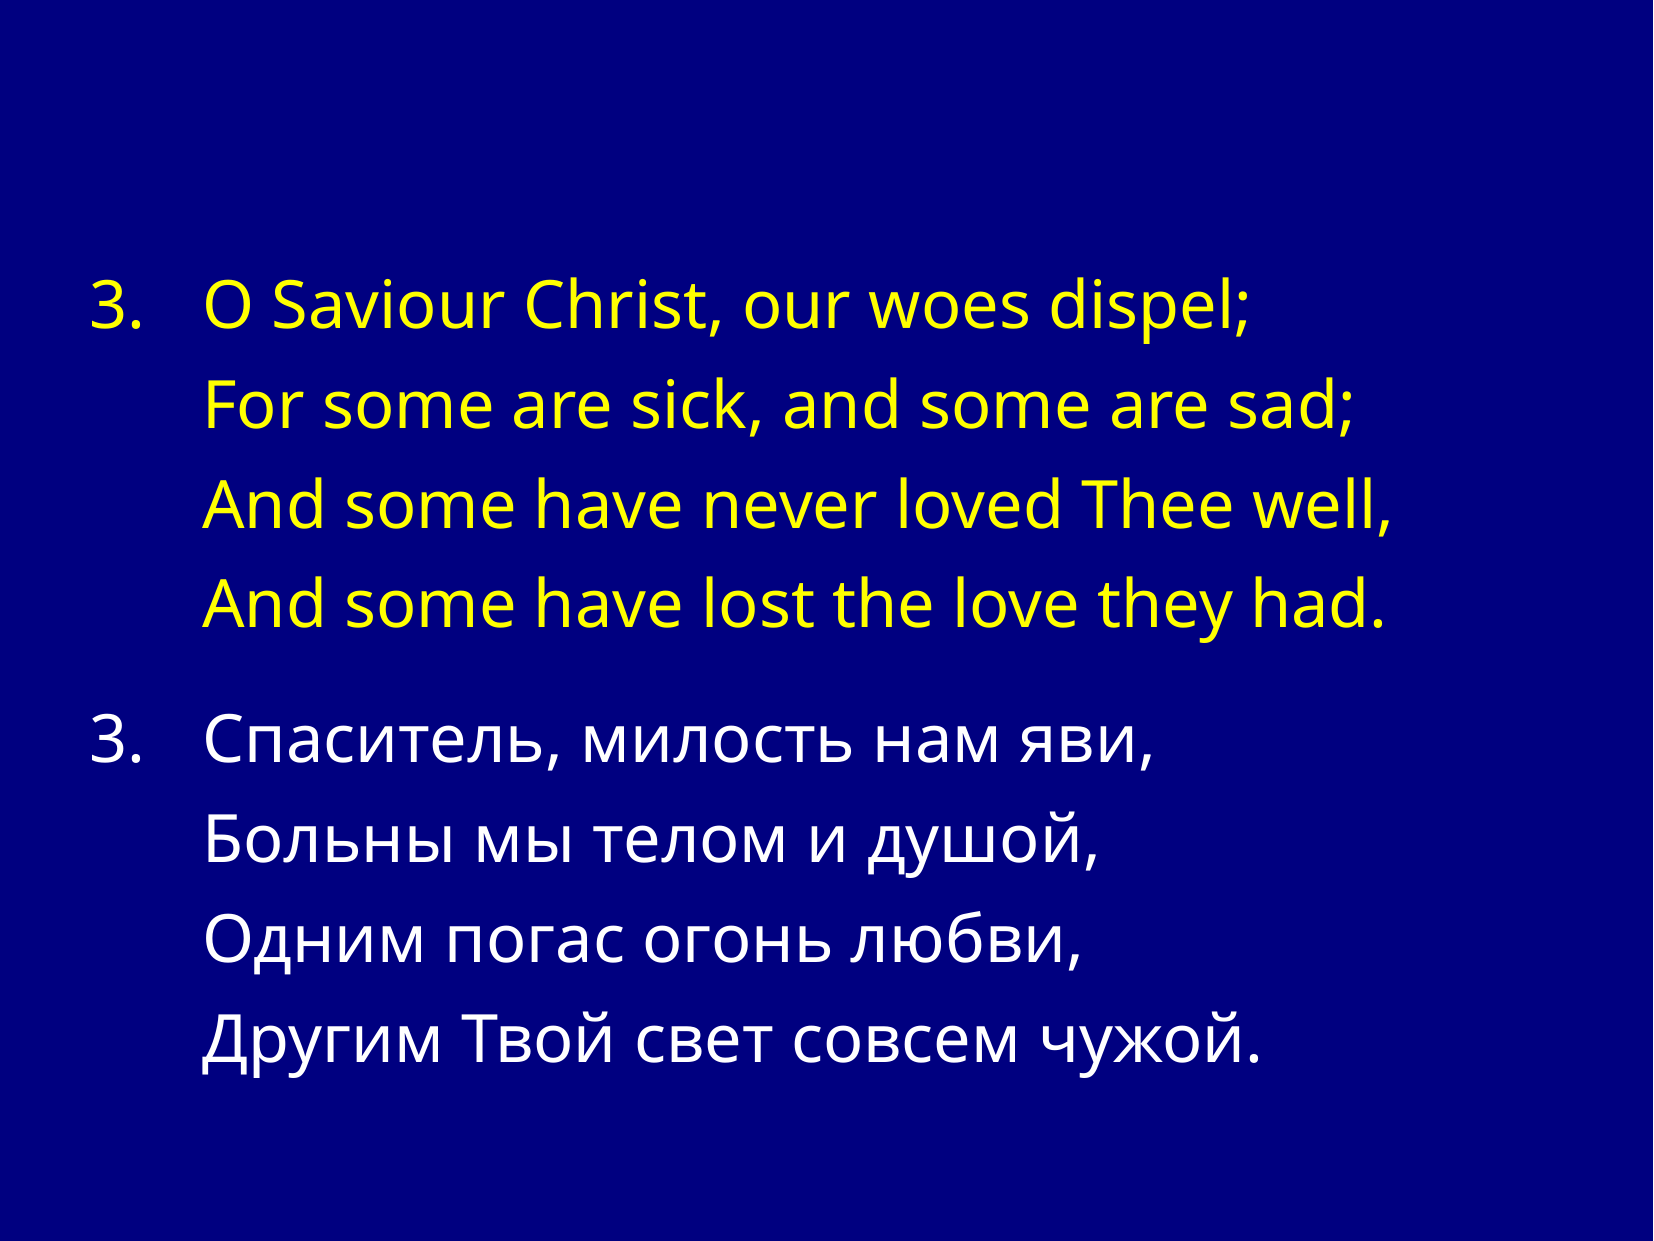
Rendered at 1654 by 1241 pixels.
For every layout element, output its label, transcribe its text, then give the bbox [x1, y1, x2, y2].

text_box 3. O Saviour Christ, our woes dispel; For some are sick, and some are sad; And some have never loved Thee well, And some have lost the love they had. [75, 150, 1576, 638]
text_box 3. Спаситель, милость нам яви, Больны мы телом и душой, Одним погас огонь любви, Другим Твой свет совсем чужой. [75, 675, 1576, 1163]
